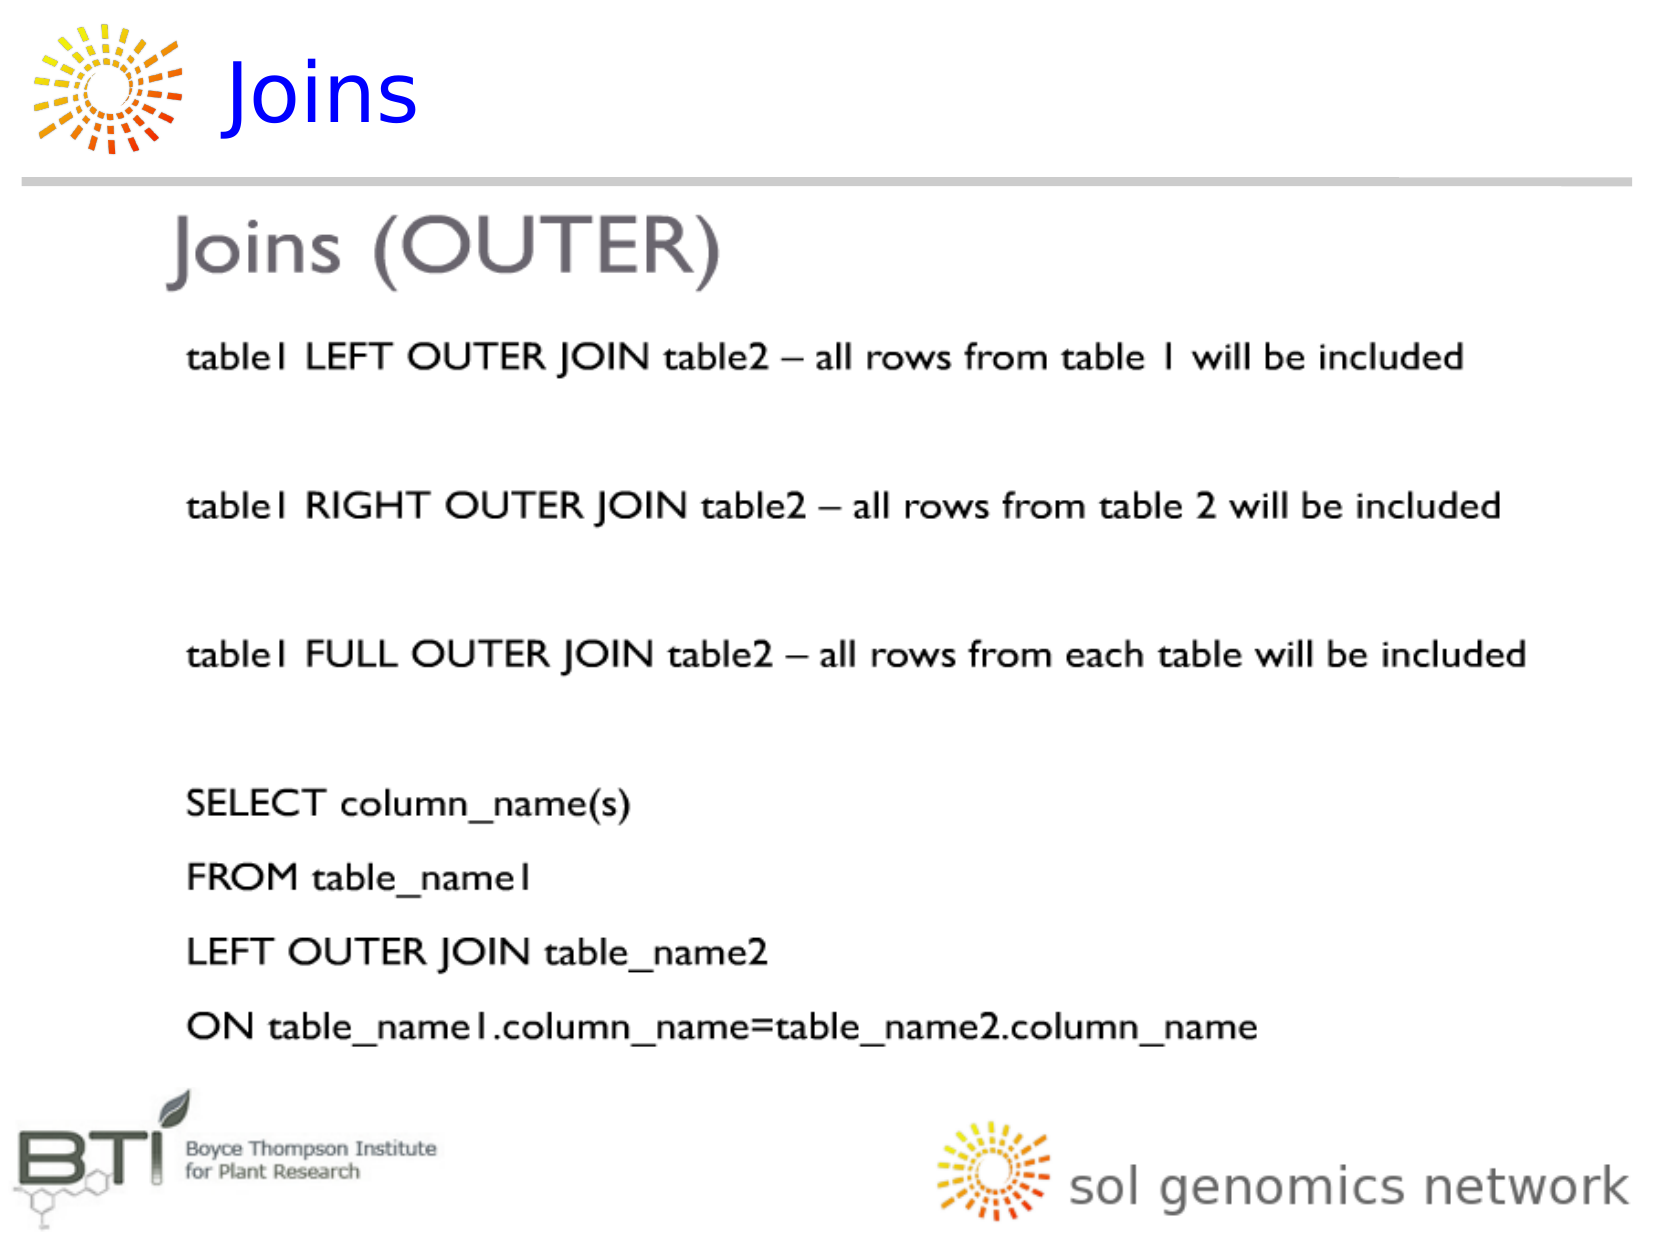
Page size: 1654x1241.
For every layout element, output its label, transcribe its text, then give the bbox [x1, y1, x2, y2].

picture [921, 1116, 1642, 1229]
picture [163, 207, 1562, 1070]
picture [8, 1087, 451, 1234]
picture [32, 22, 184, 156]
text_box Joins [224, 46, 1623, 159]
